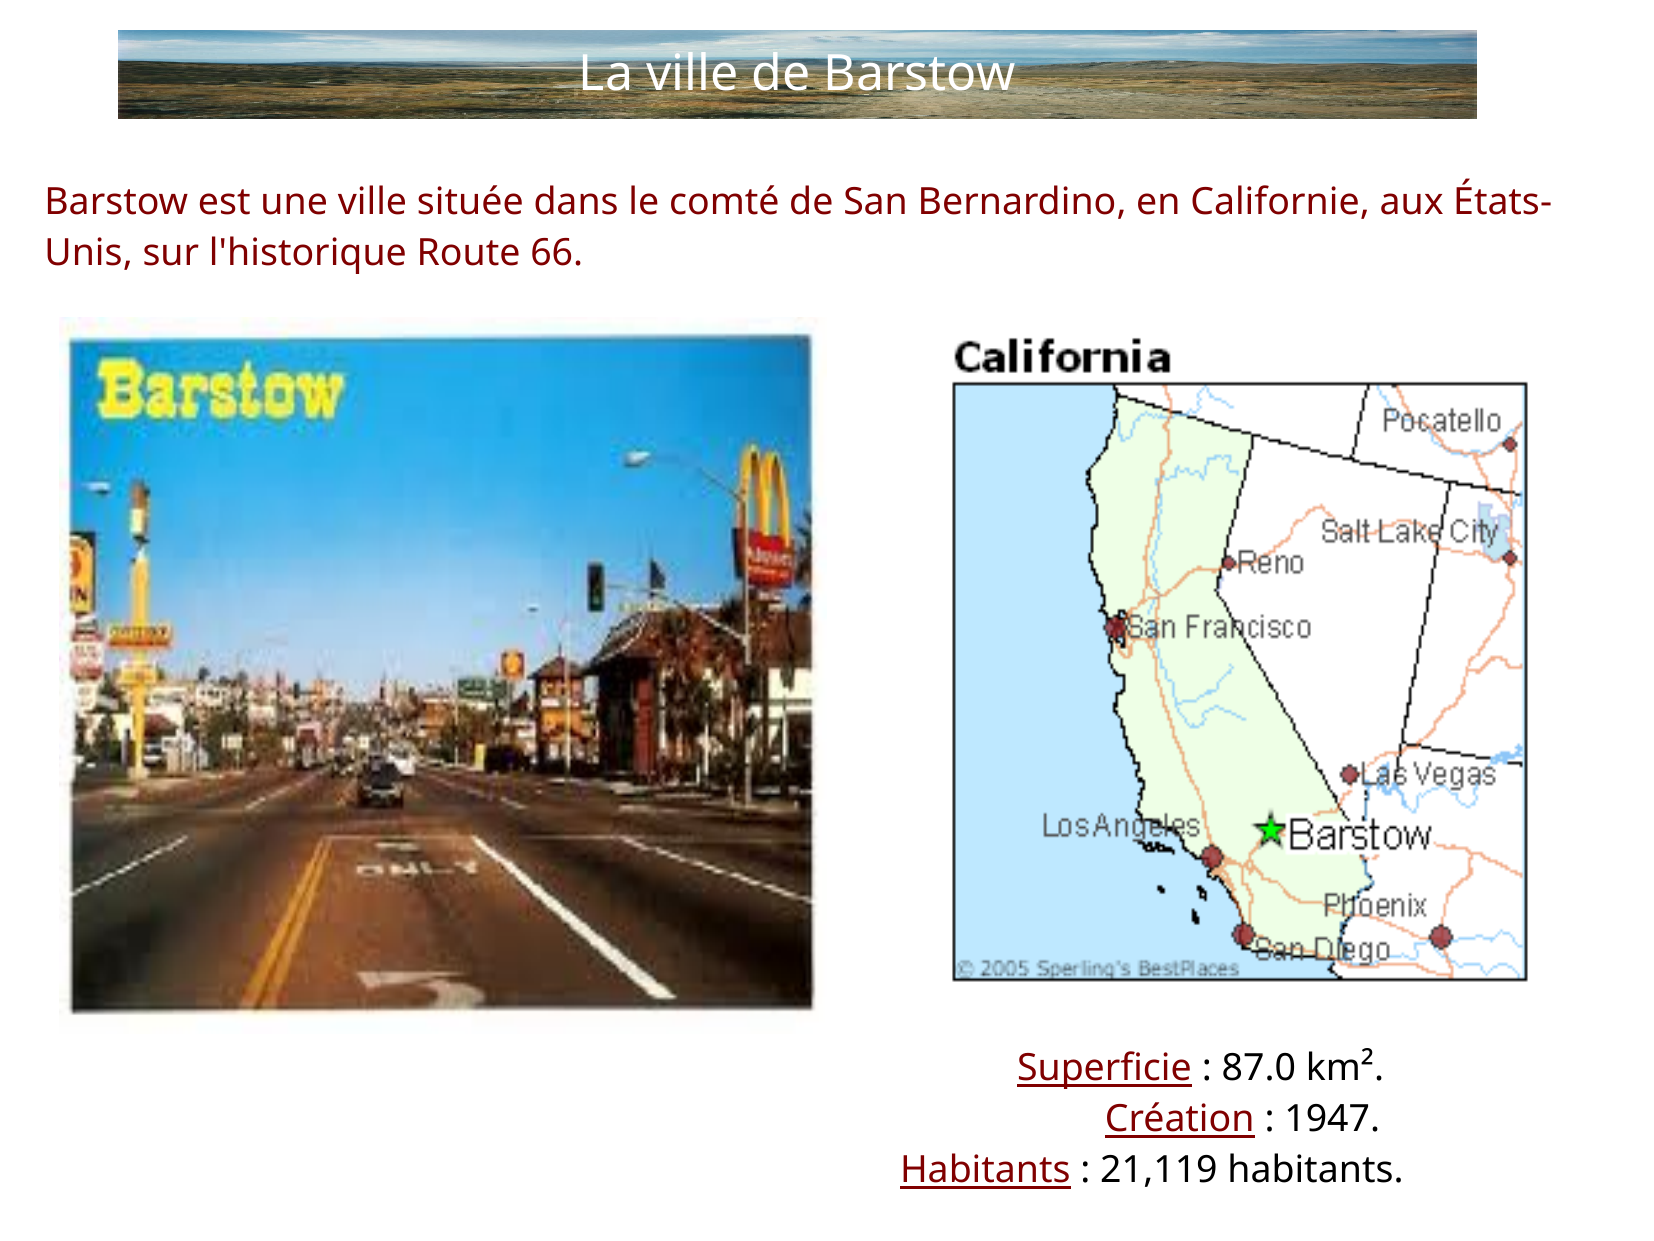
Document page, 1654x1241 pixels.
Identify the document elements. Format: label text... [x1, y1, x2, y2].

picture [914, 324, 1565, 1005]
text_box Superficie : 87.0 km². Création : 1947. Habitants : 21,119 habitants. [826, 1033, 1654, 1241]
picture [118, 30, 1477, 119]
picture [59, 317, 827, 1034]
text_box La ville de Barstow [177, 29, 1418, 115]
text_box Barstow est une ville située dans le comté de San Bernardino, en Californie, aux États-Unis, sur l'historique Route 66. [29, 166, 1595, 287]
